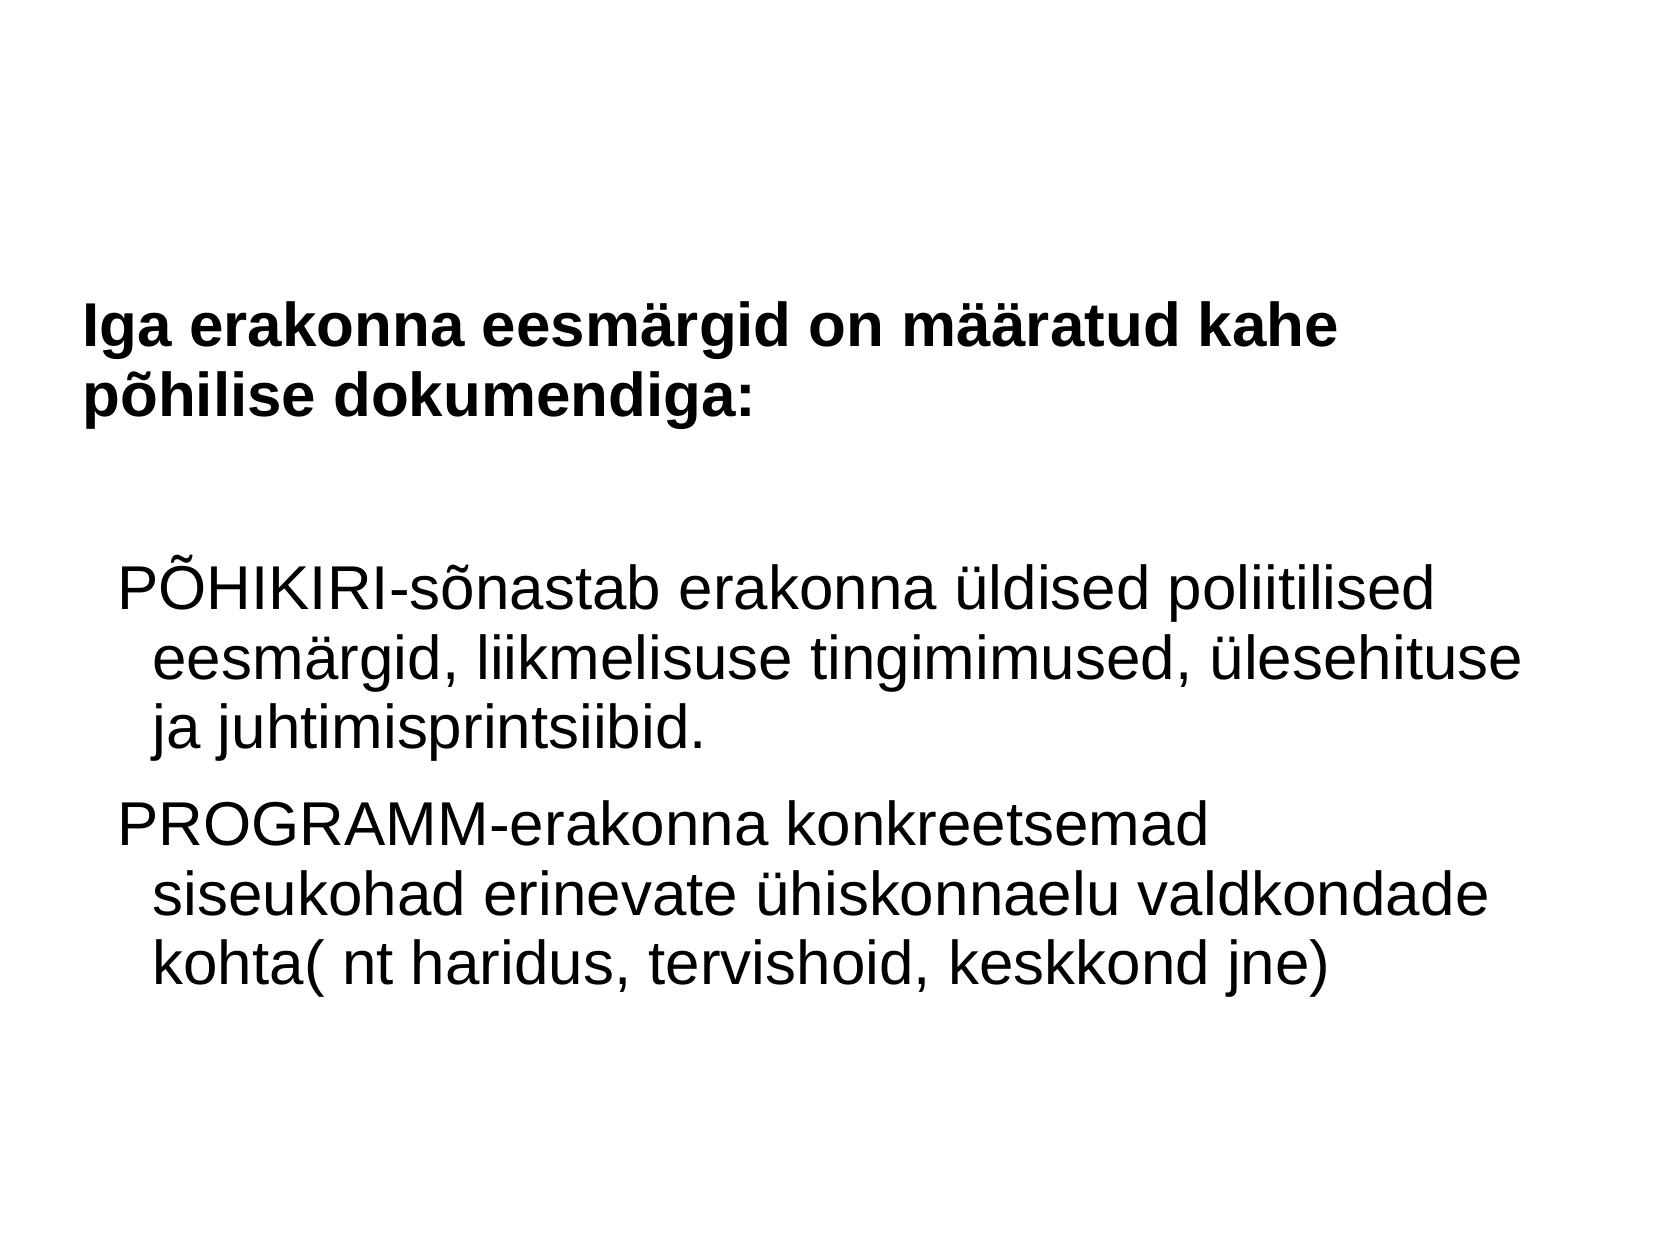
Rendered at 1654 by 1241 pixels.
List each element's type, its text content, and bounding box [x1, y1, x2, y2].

list Iga erakonna eesmärgid on määratud kahe põhilise dokumendiga: PÕHIKIRI-sõnastab erakonna üldised poliitilised eesmärgid, liikmelisuse tingimimused, ülesehituse ja juhtimisprintsiibid. PROGRAMM-erakonna konkreetsemad siseukohad erinevate ühiskonnaelu valdkondade kohta( nt haridus, tervishoid, keskkond jne) [82, 290, 1538, 1010]
